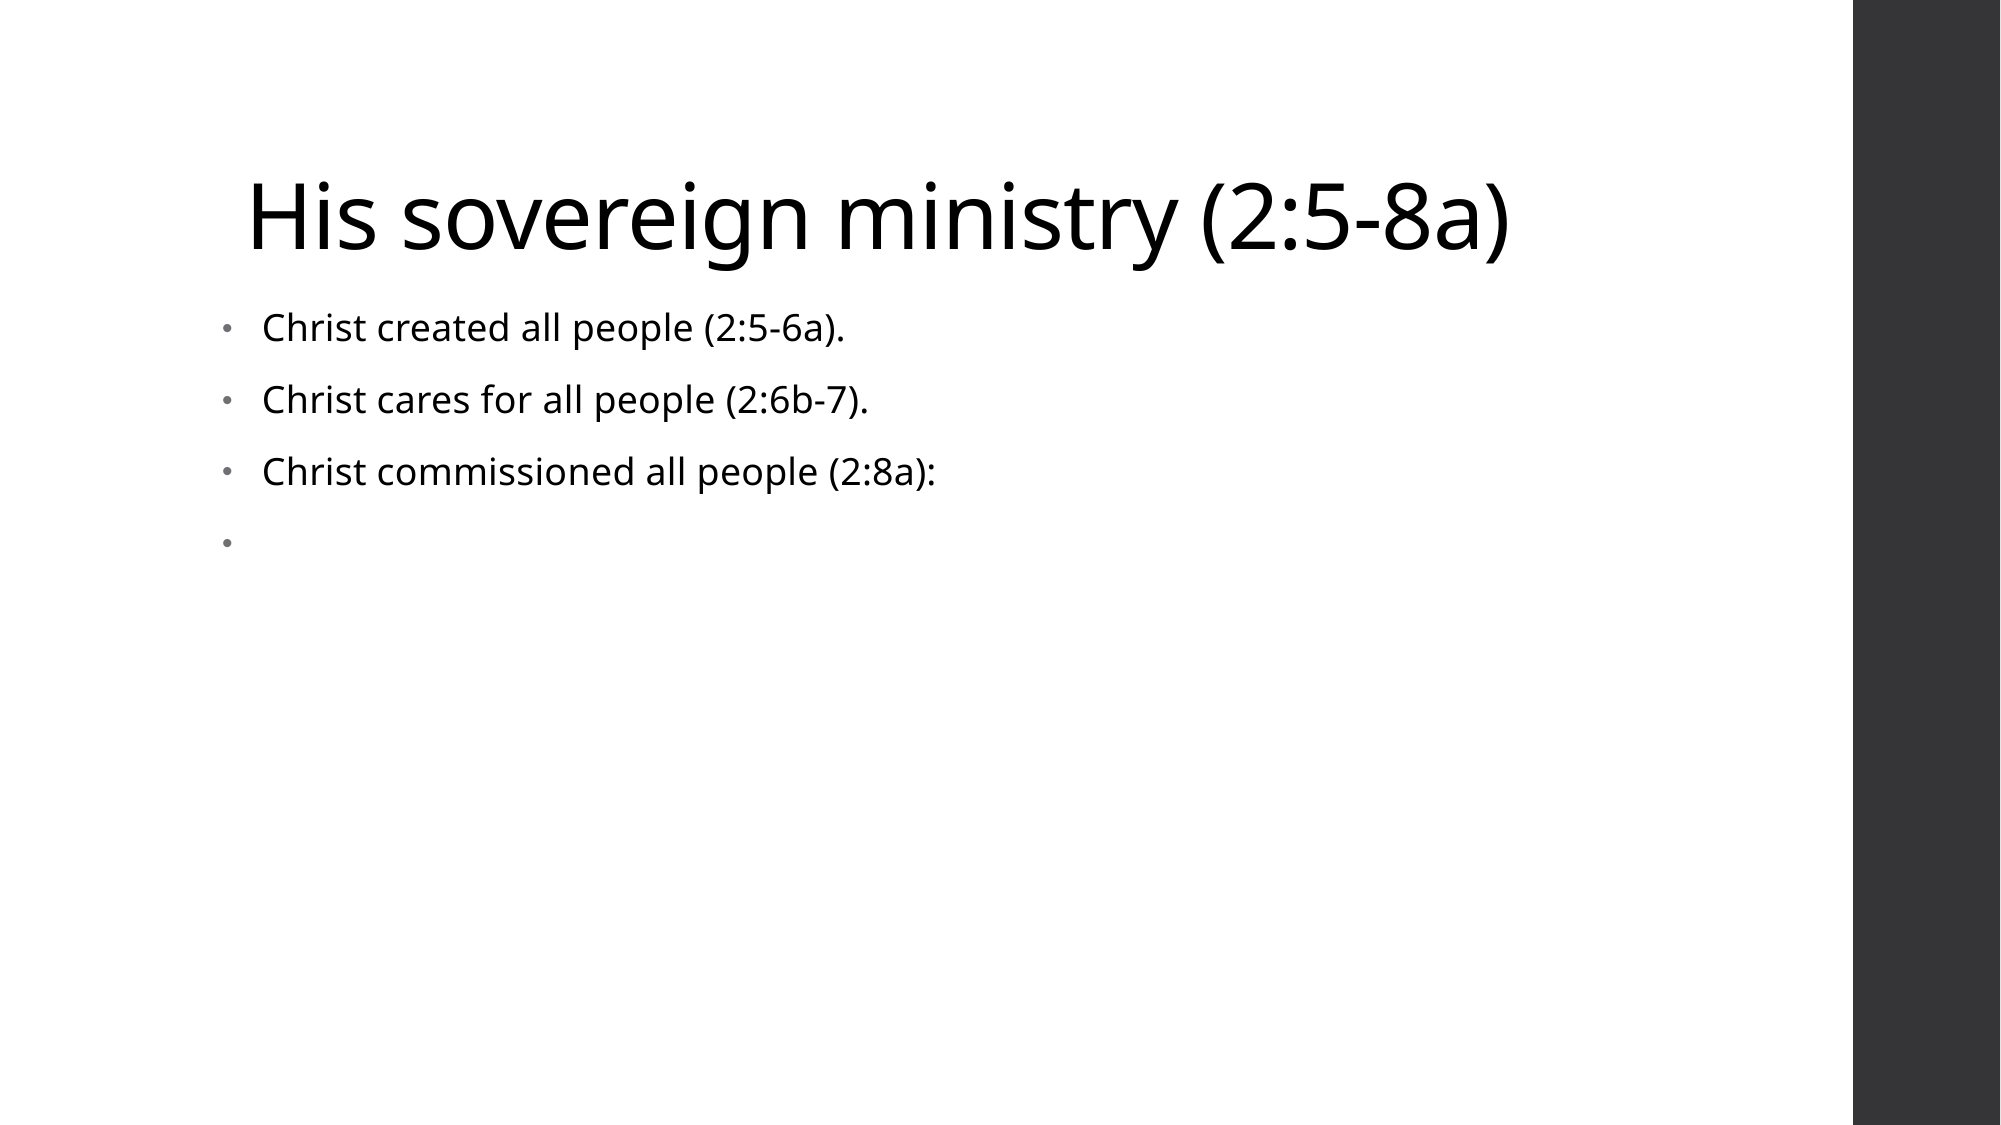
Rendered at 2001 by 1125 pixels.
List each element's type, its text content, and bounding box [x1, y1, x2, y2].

title His sovereign ministry (2:5-8a) [206, 60, 1797, 278]
list Christ created all people (2:5-6a). Christ cares for all people (2:6b-7). Christ commissioned all people (2:8a): [206, 299, 1617, 1014]
